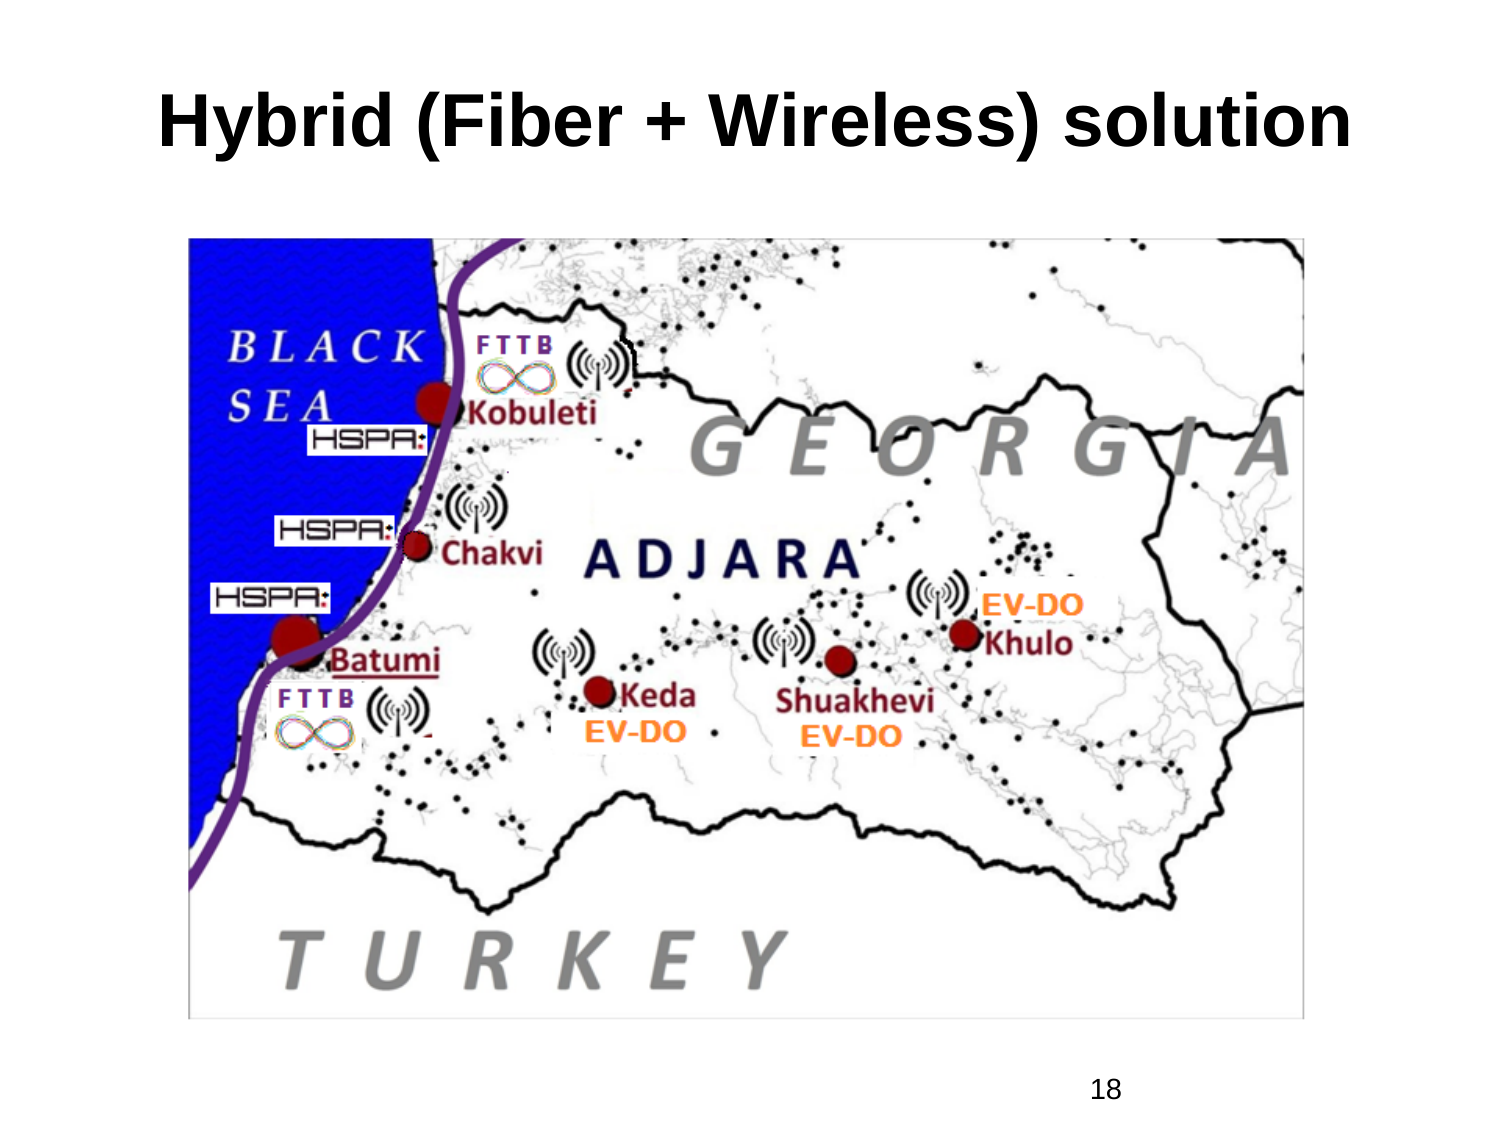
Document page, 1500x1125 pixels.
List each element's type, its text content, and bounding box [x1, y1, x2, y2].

title Hybrid (Fiber + Wireless) solution [37, 45, 1475, 188]
picture [187, 237, 1306, 1021]
slide_number <número> [1074, 1062, 1425, 1103]
